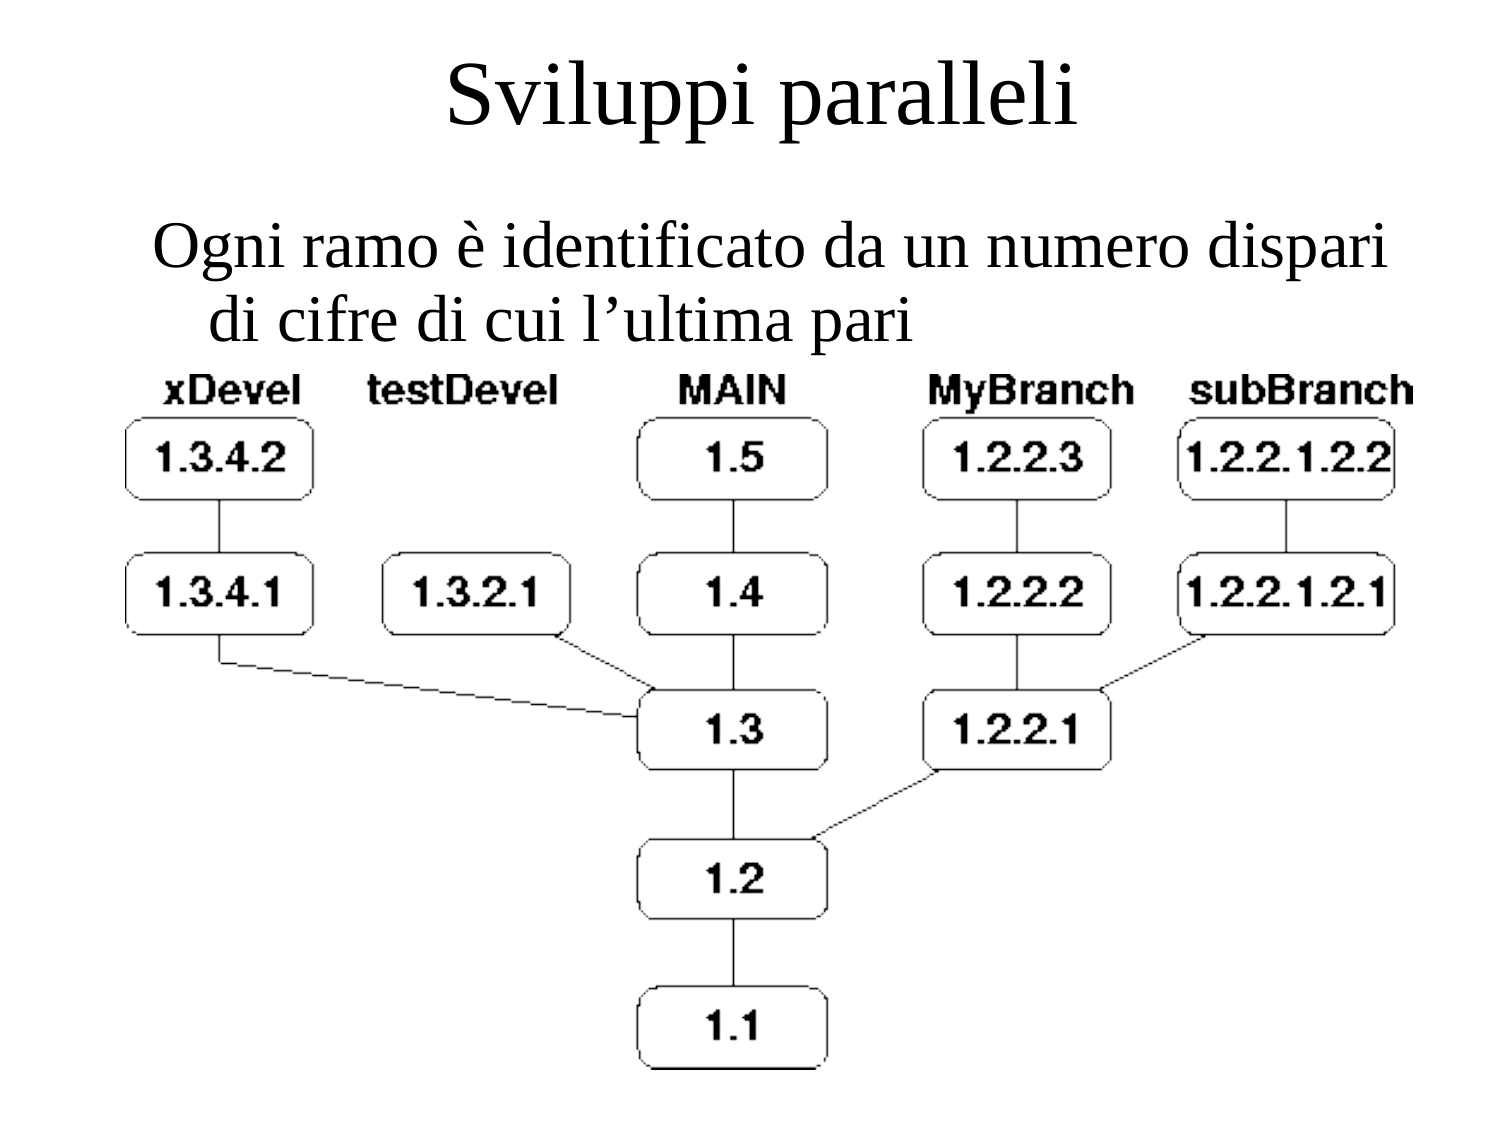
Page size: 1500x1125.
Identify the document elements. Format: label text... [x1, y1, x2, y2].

picture [125, 374, 1413, 1070]
list Ogni ramo è identificato da un numero dispari di cifre di cui l’ultima pari [137, 200, 1413, 374]
title Sviluppi paralleli [125, 0, 1401, 188]
